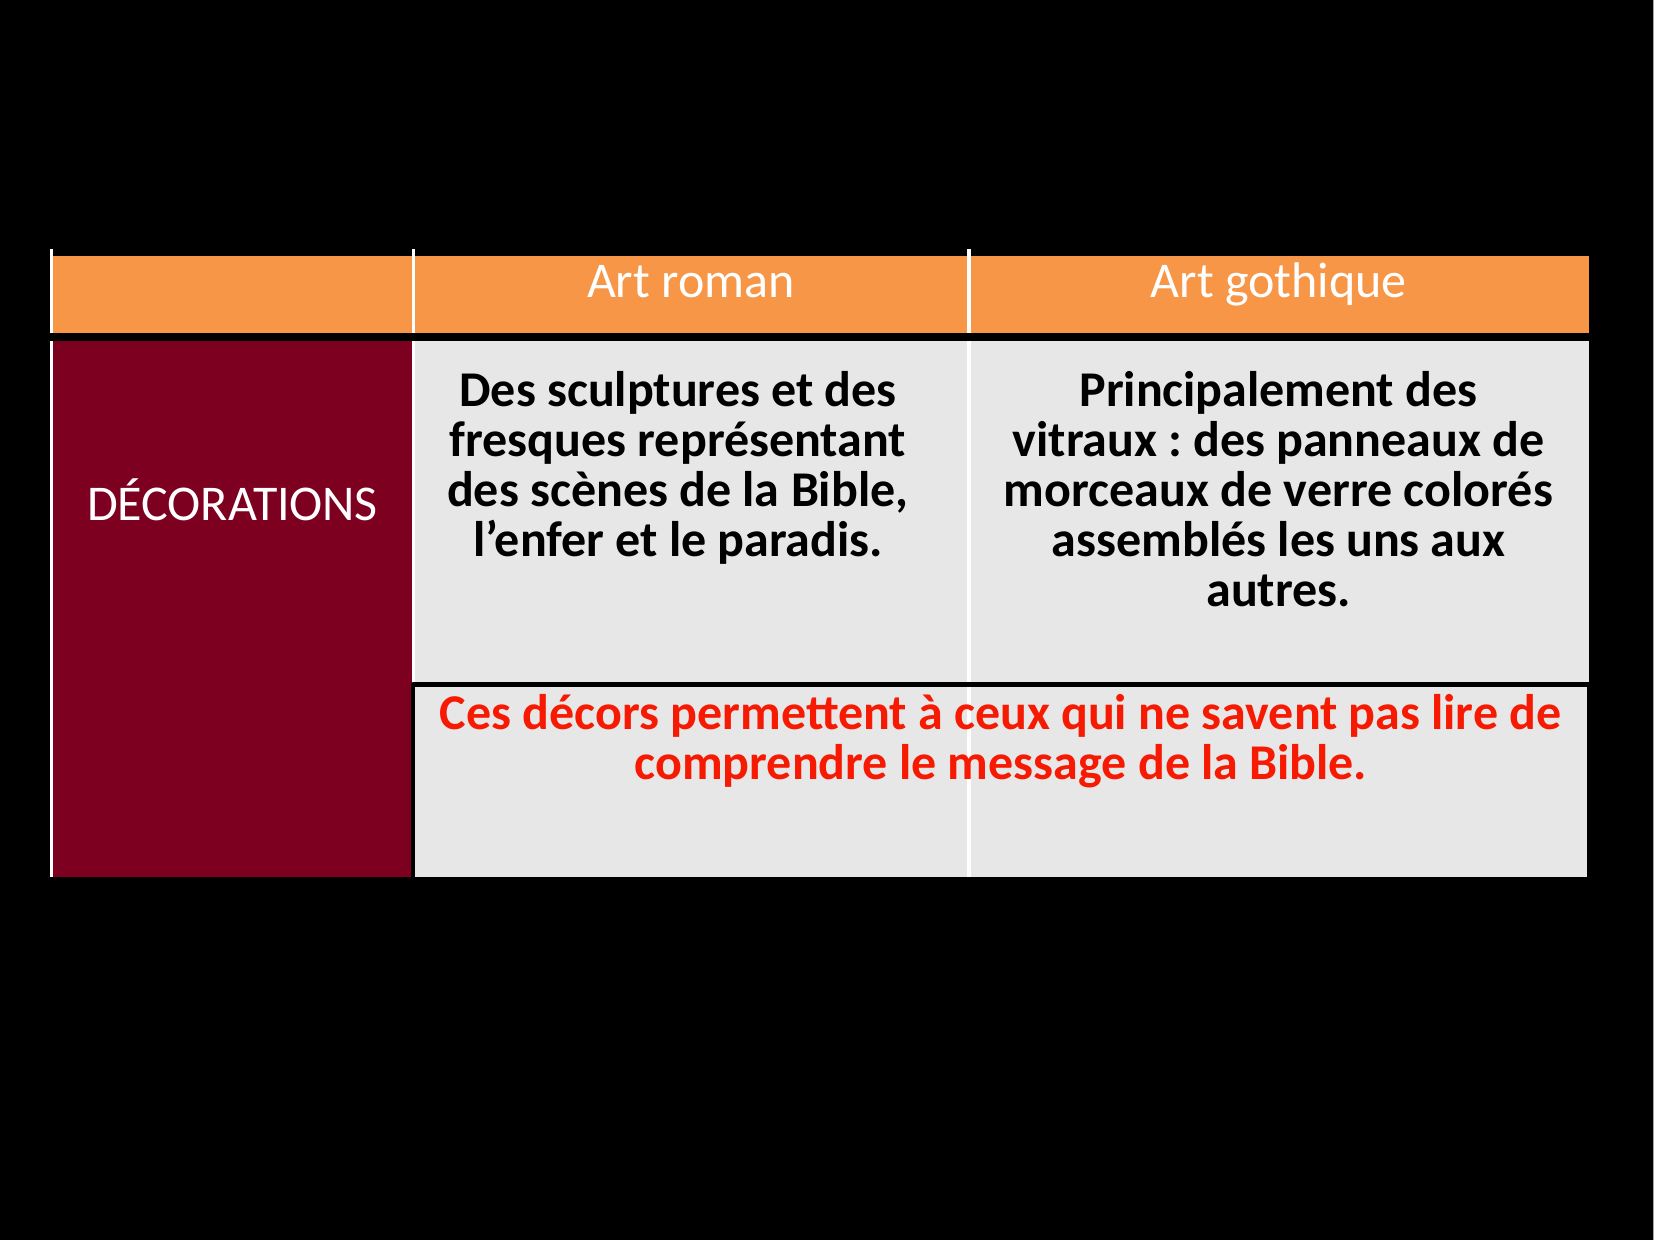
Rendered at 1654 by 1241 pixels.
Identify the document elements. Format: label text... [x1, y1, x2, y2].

table_header [53, 256, 412, 333]
table_header Art gothique [971, 256, 1589, 333]
table_cell [971, 341, 1589, 684]
text_box Principalement des vitraux : des panneaux de morceaux de verre colorés assemblés les uns aux autres. [981, 361, 1576, 672]
table_cell DÉCORATIONS [53, 341, 412, 877]
table_header Art roman [415, 256, 967, 333]
text_box Ces décors permettent à ceux qui ne savent pas lire de comprendre le message de la Bible. [413, 684, 1589, 892]
table_cell [415, 341, 967, 684]
text_box Des sculptures et des fresques représentant des scènes de la Bible, l’enfer et le paradis. [413, 361, 943, 672]
